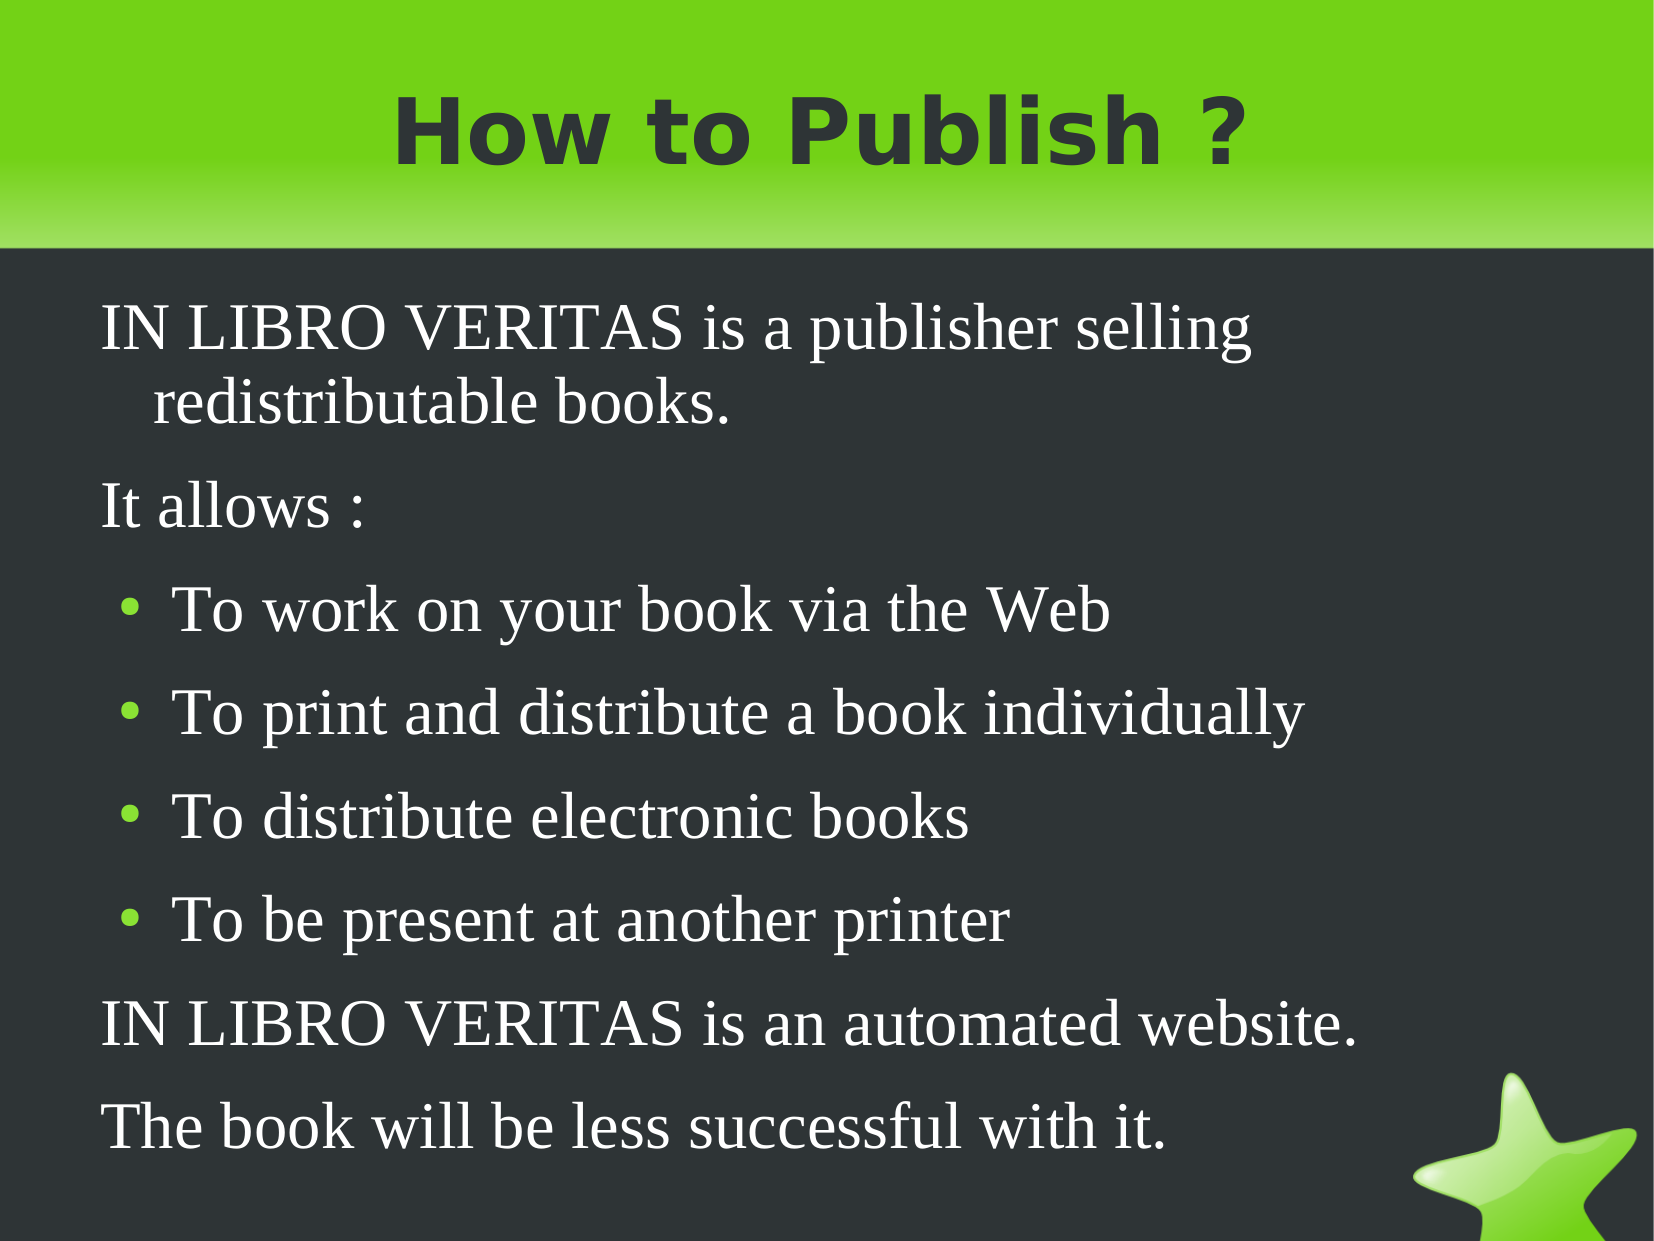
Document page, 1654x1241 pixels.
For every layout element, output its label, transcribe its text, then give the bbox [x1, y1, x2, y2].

list IN LIBRO VERITAS is a publisher selling redistributable books. It allows : To work on your book via the Web To print and distribute a book individually To distribute electronic books To be present at another printer IN LIBRO VERITAS is an automated website. The book will be less successful with it. [82, 290, 1571, 1225]
picture [0, 0, 1654, 1241]
title How to Publish ? [76, 36, 1565, 229]
